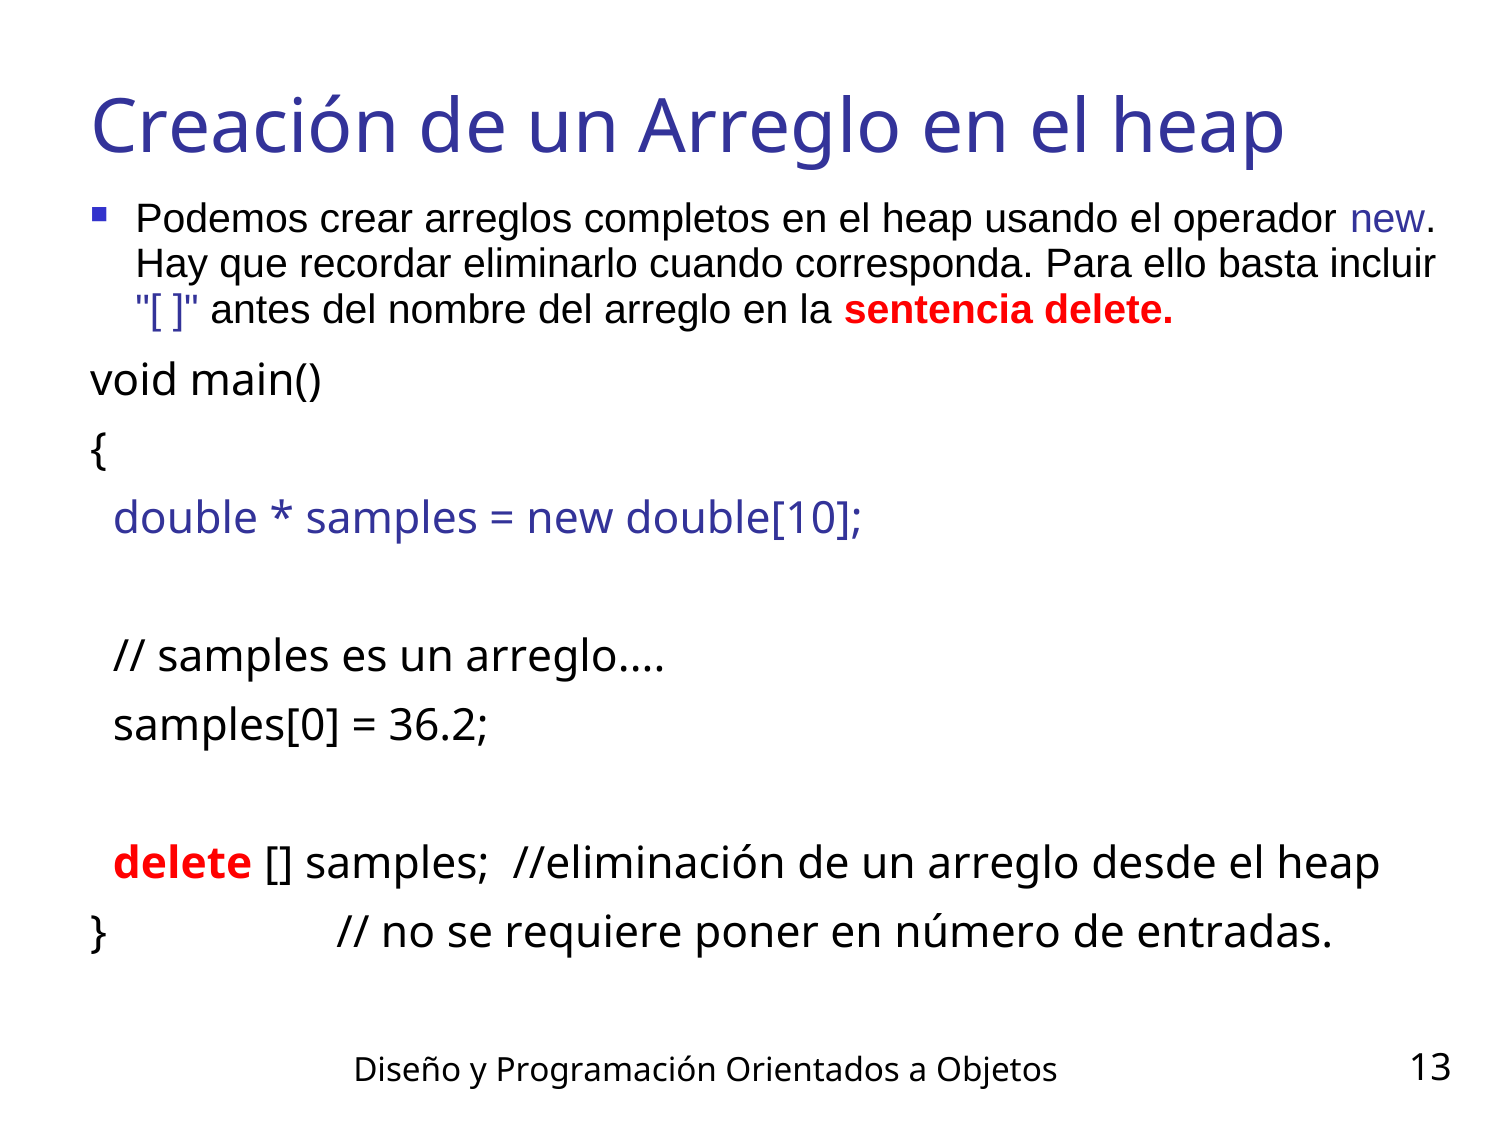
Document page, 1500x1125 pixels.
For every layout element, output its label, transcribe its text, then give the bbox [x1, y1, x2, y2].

list Podemos crear arreglos completos en el heap usando el operador new. Hay que recordar eliminarlo cuando corresponda. Para ello basta incluir "[ ]" antes del nombre del arreglo en la sentencia delete. void main()‏ { double * samples = new double[10]; // samples es un arreglo.... samples[0] = 36.2; delete [] samples; //eliminación de un arreglo desde el heap } // no se requiere poner en número de entradas. [75, 187, 1462, 1051]
title Creación de un Arreglo en el heap [75, 4, 1466, 182]
